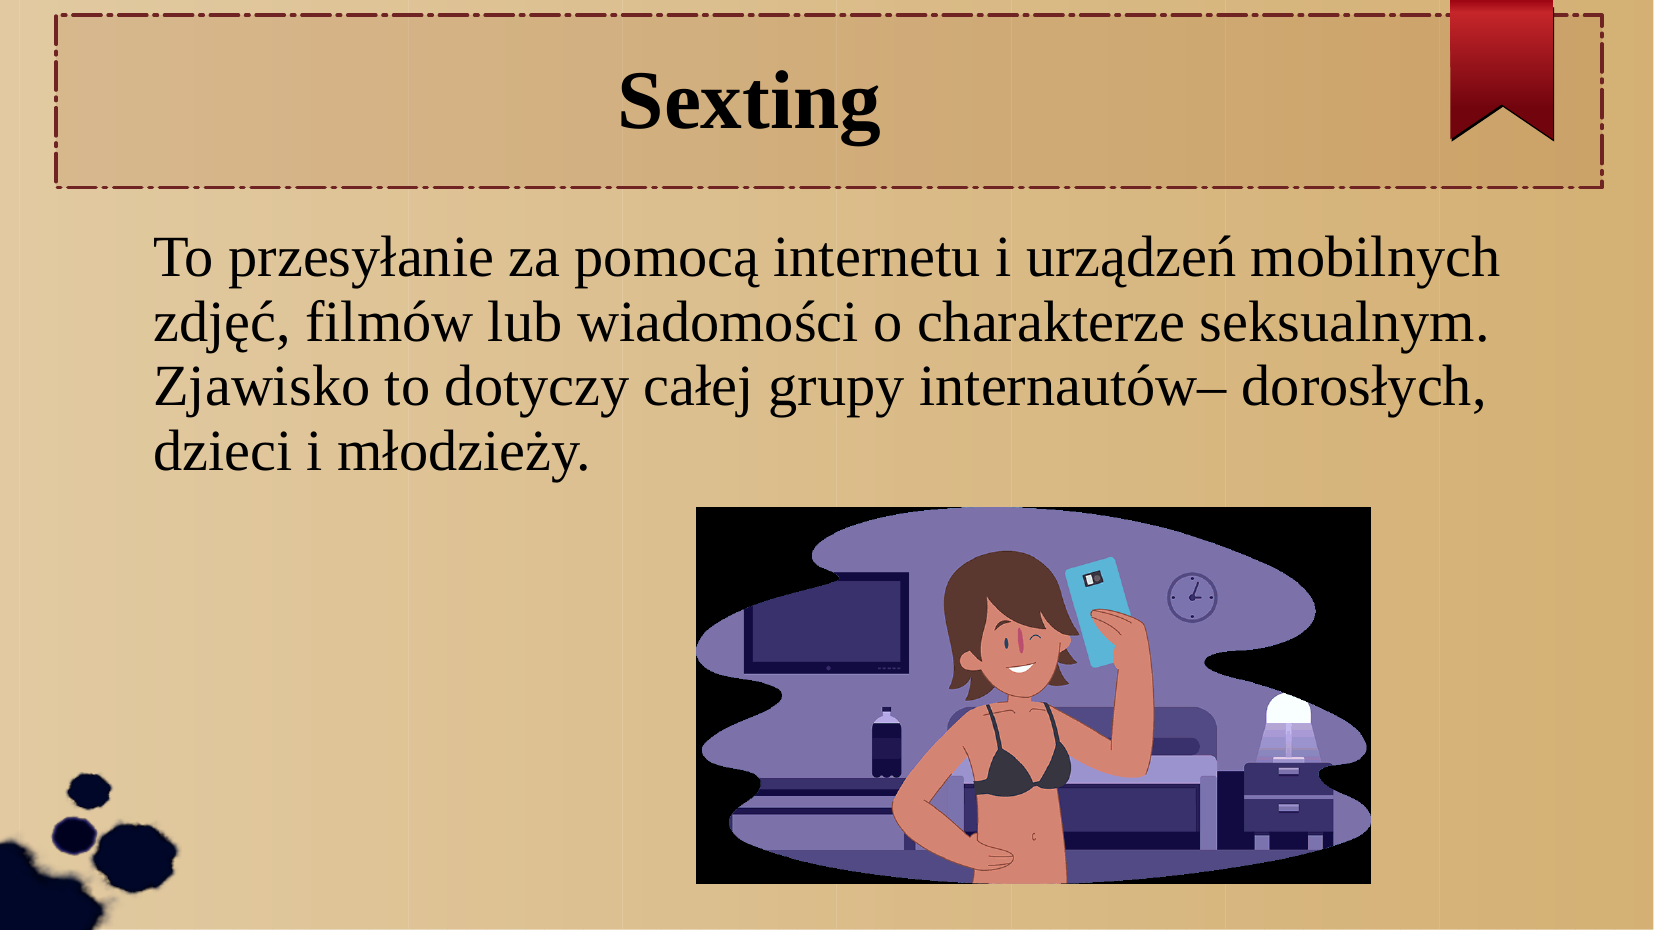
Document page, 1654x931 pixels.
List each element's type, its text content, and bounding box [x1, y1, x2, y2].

list To przesyłanie za pomocą internetu i urządzeń mobilnych zdjęć, filmów lub wiadomości o charakterze seksualnym. Zjawisko to dotyczy całej grupy internautów– dorosłych, dzieci i młodzieży. [82, 224, 1571, 764]
title Sexting [59, 11, 1441, 189]
picture [696, 507, 1371, 884]
